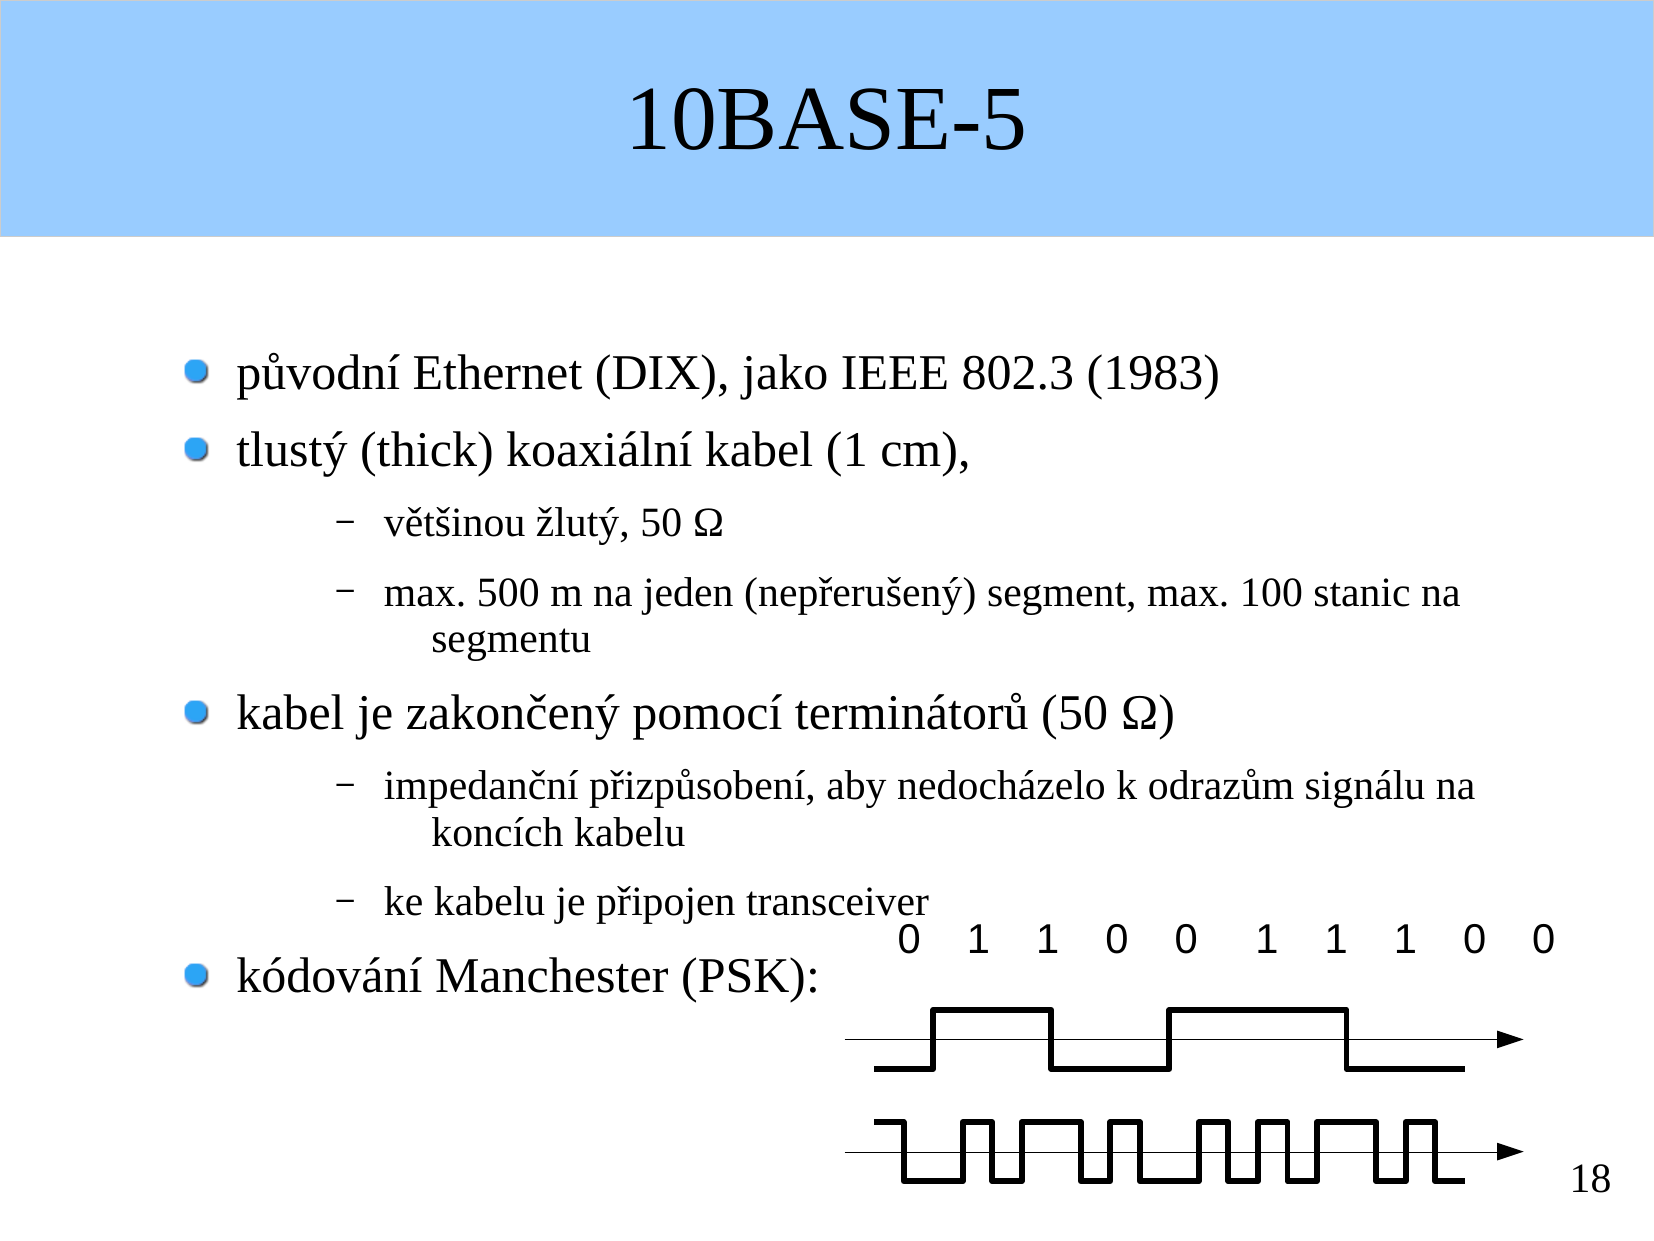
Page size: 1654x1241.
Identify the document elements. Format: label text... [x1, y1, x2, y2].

title 10BASE-5 [0, 0, 1654, 237]
list původní Ethernet (DIX), jako IEEE 802.3 (1983) tlustý (thick) koaxiální kabel (1 cm), většinou žlutý, 50 Ω max. 500 m na jeden (nepřerušený) segment, max. 100 stanic na segmentu kabel je zakončený pomocí terminátorů (50 Ω) impedanční přizpůsobení, aby nedocházelo k odrazům signálu na koncích kabelu ke kabelu je připojen transceiver kódování Manchester (PSK): [147, 344, 1536, 1183]
text_box 0 1 1 0 0 1 1 1 0 0 [897, 915, 1441, 987]
